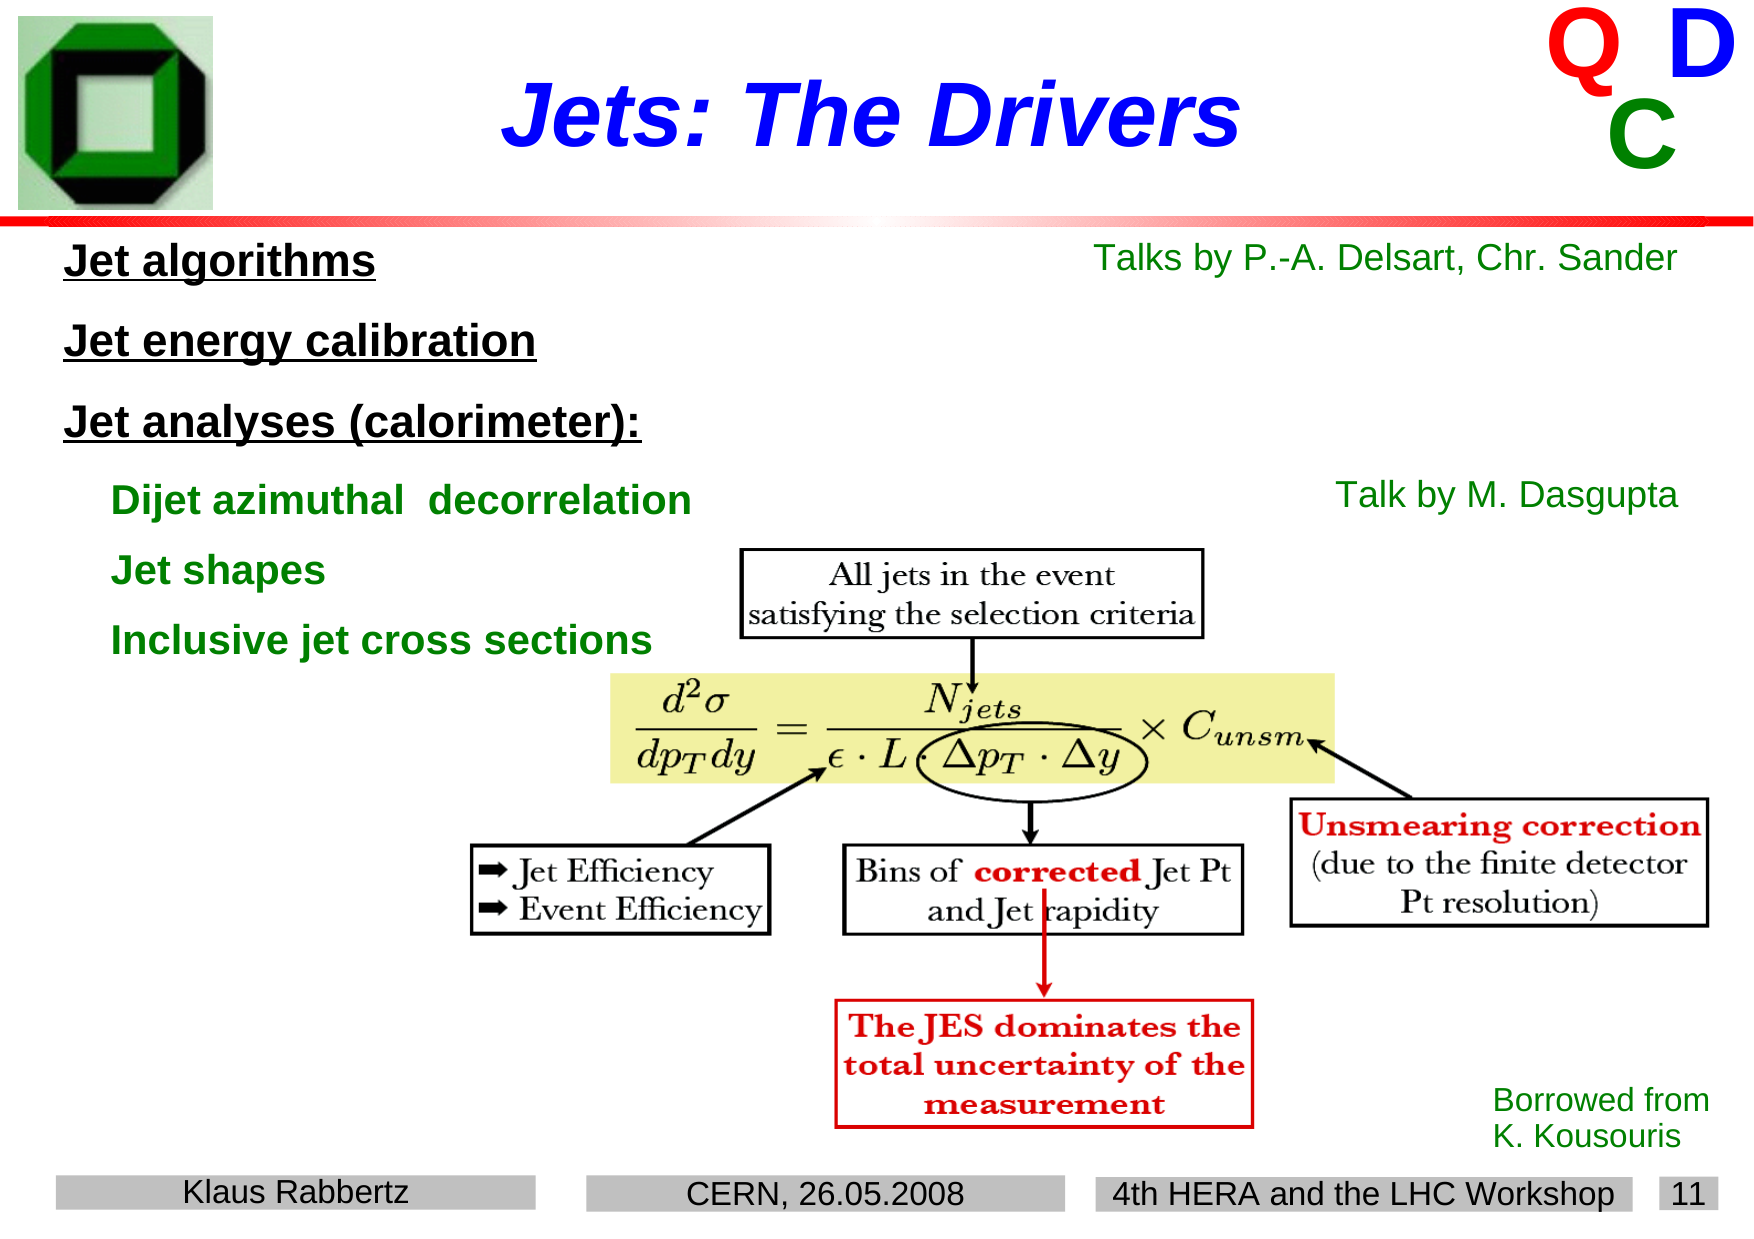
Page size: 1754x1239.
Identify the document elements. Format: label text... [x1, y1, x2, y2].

text_box Borrowed from K. Kousouris [1480, 1069, 1724, 1167]
list Jet algorithms Jet energy calibration Jet analyses (calorimeter): Dijet azimuthal decorrelation Jet shapes Inclusive jet cross sections [51, 234, 773, 694]
text_box Talks by P.-A. Delsart, Chr. Sander [1070, 224, 1722, 291]
picture [459, 528, 1717, 1144]
picture [18, 16, 213, 210]
title Jets: The Drivers [220, 16, 1525, 213]
text_box Talk by M. Dasgupta [1312, 461, 1722, 527]
